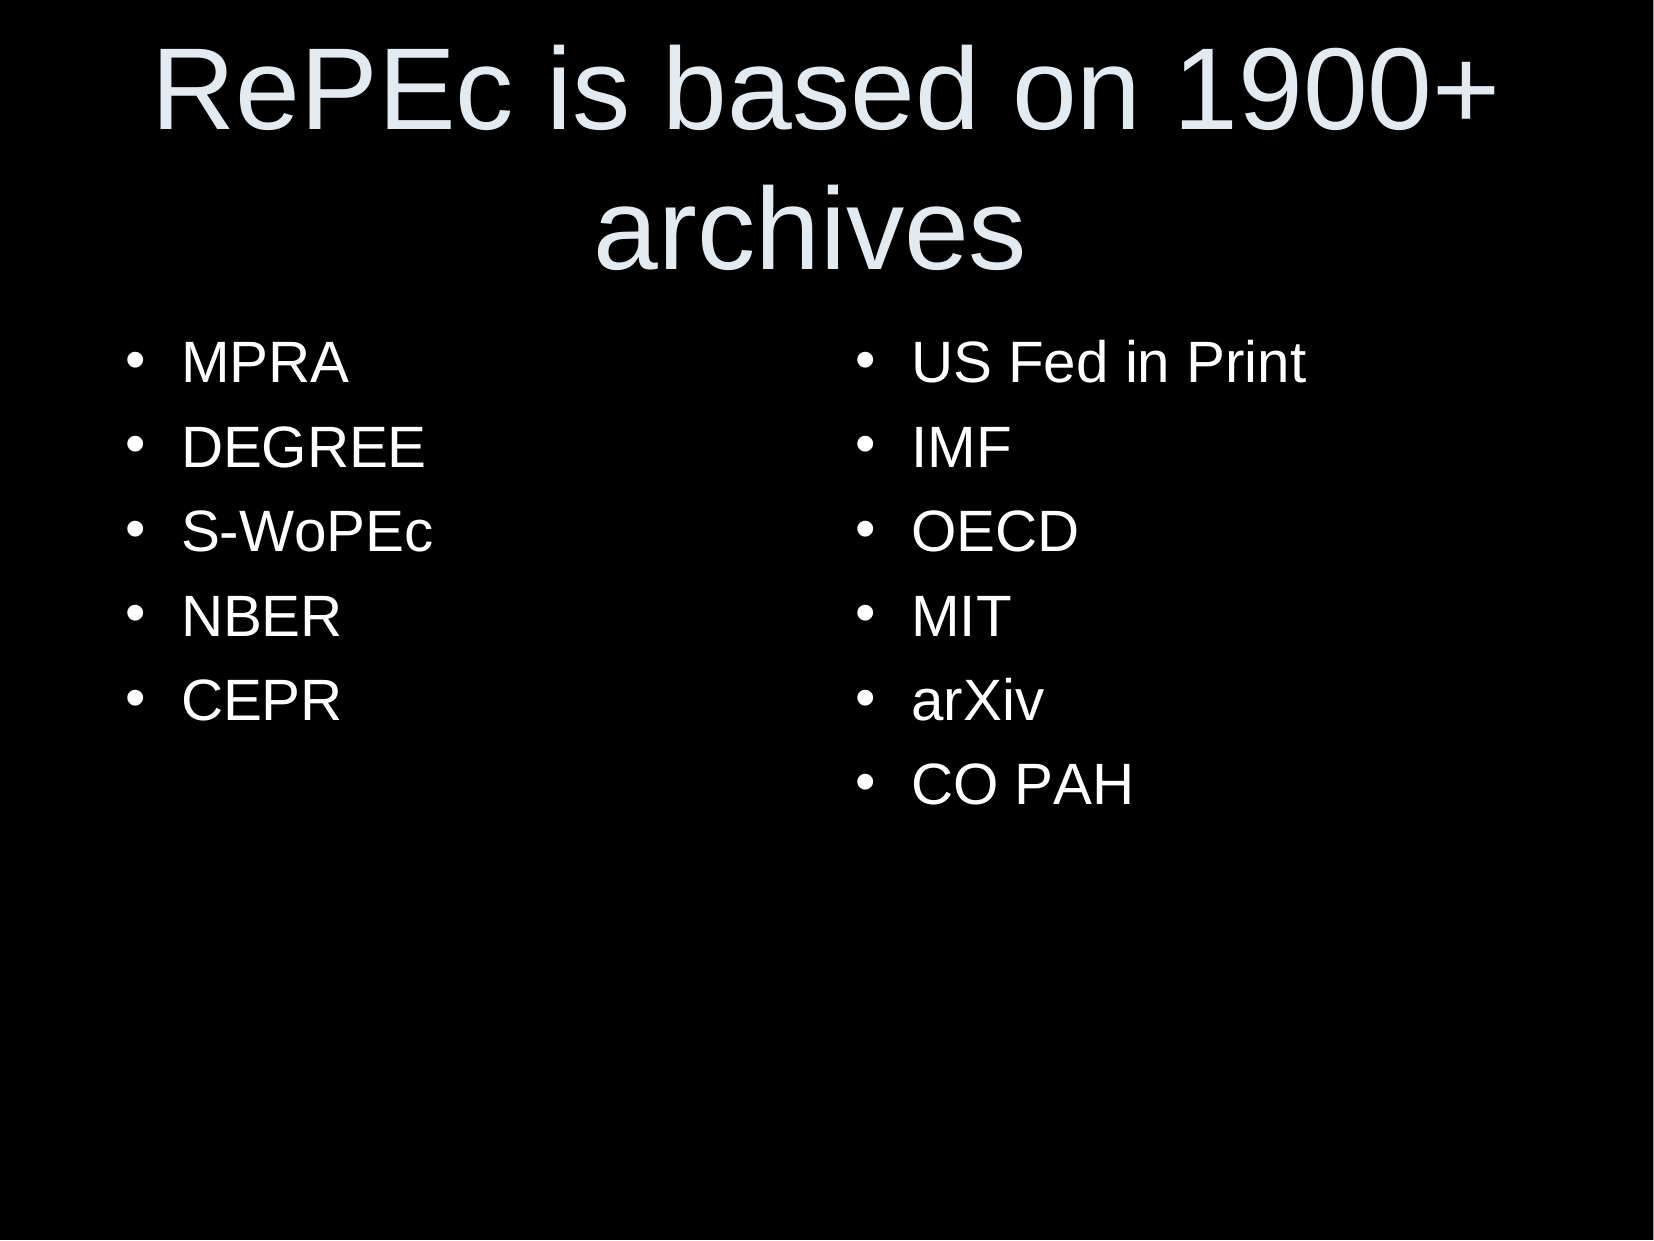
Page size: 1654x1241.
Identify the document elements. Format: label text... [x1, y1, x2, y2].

list US Fed in Print IMF OECD MIT arXiv CO PAH [840, 316, 1570, 1136]
title RePEc is based on 1900+ archives [82, 49, 1571, 257]
list MPRA DEGREE S-WoPEc NBER CEPR [110, 316, 800, 1061]
